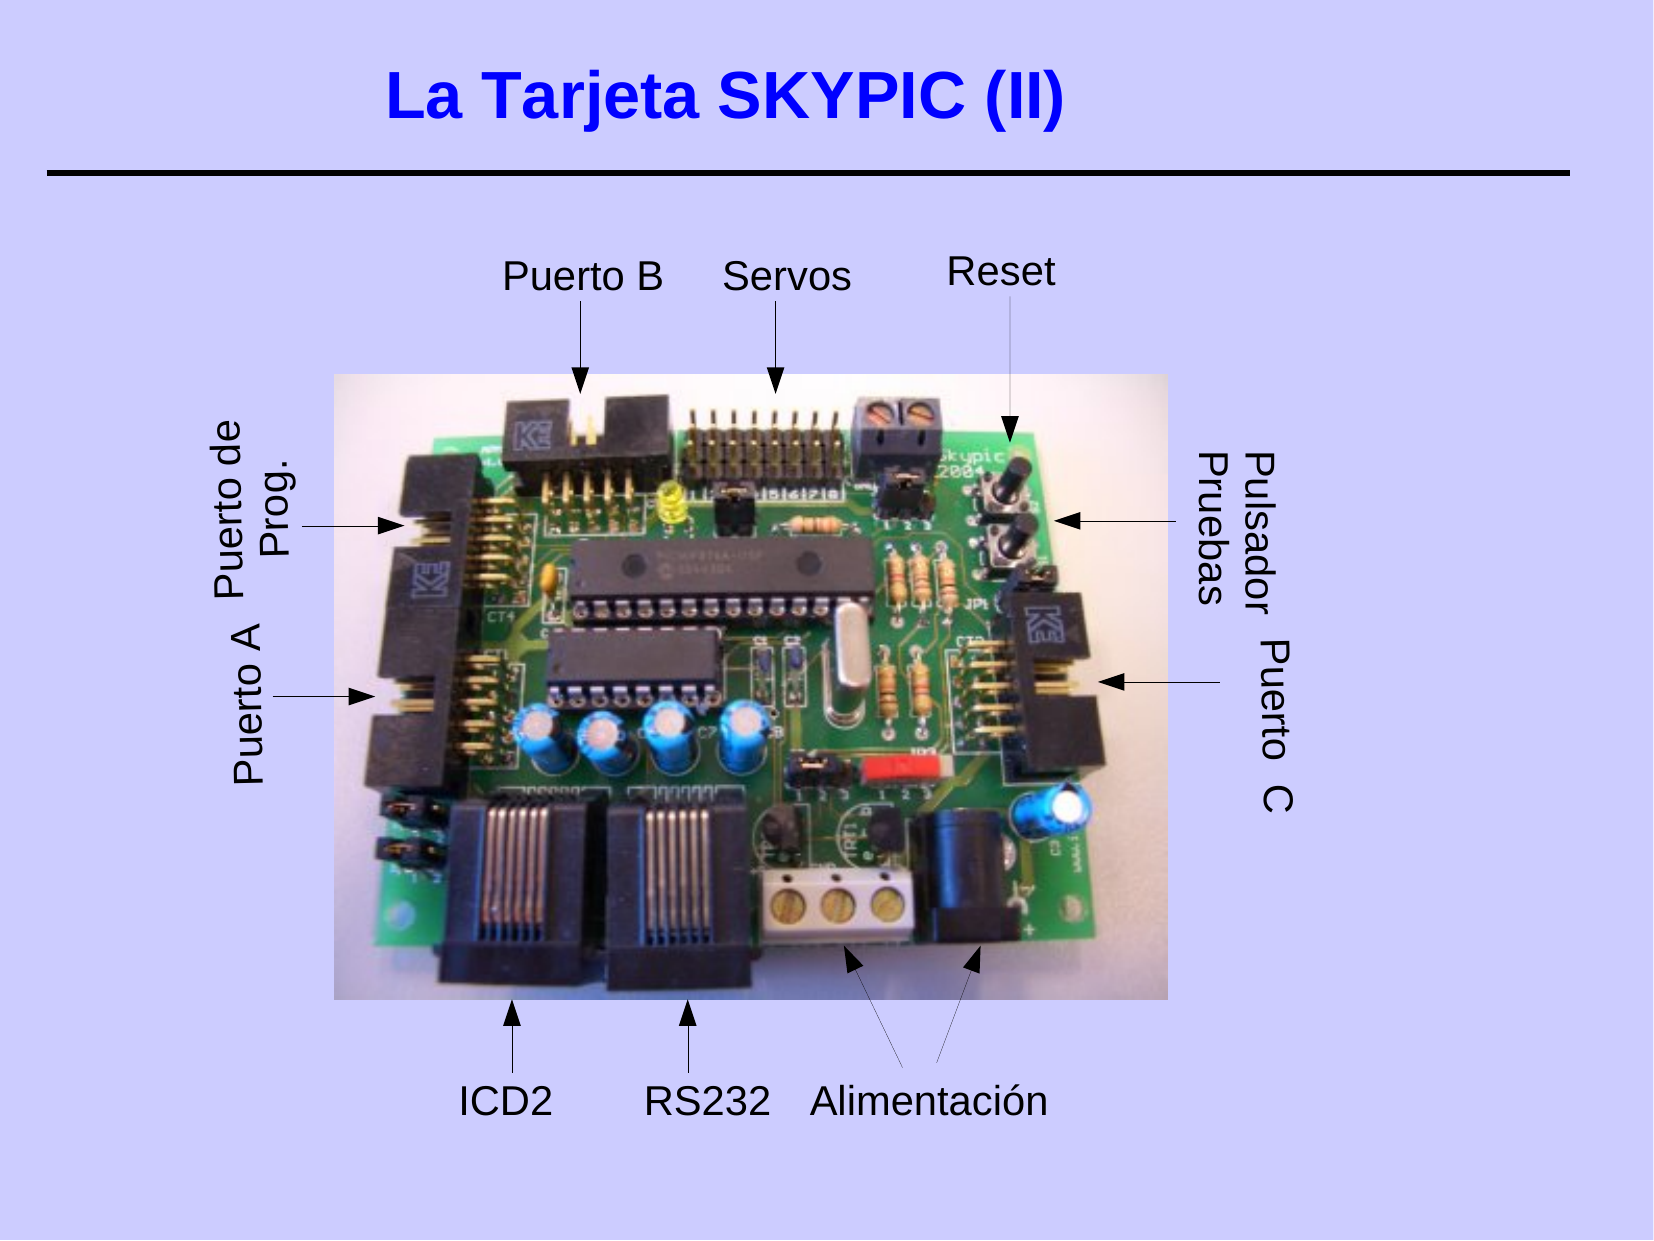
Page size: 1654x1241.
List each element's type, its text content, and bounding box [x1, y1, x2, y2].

text_box Reset [946, 247, 1056, 294]
text_box Puerto de Prog. [201, 418, 299, 602]
title La Tarjeta SKYPIC (II) [88, 0, 1364, 178]
text_box Puerto C [1251, 638, 1302, 816]
text_box Pulsador Pruebas [1190, 450, 1284, 616]
text_box Puerto A [221, 623, 272, 787]
text_box Servos [722, 252, 853, 299]
text_box Alimentación [809, 1077, 1049, 1124]
text_box ICD2 [458, 1077, 554, 1124]
text_box RS232 [643, 1077, 772, 1124]
text_box Puerto B [502, 252, 665, 299]
picture [334, 374, 1168, 1000]
